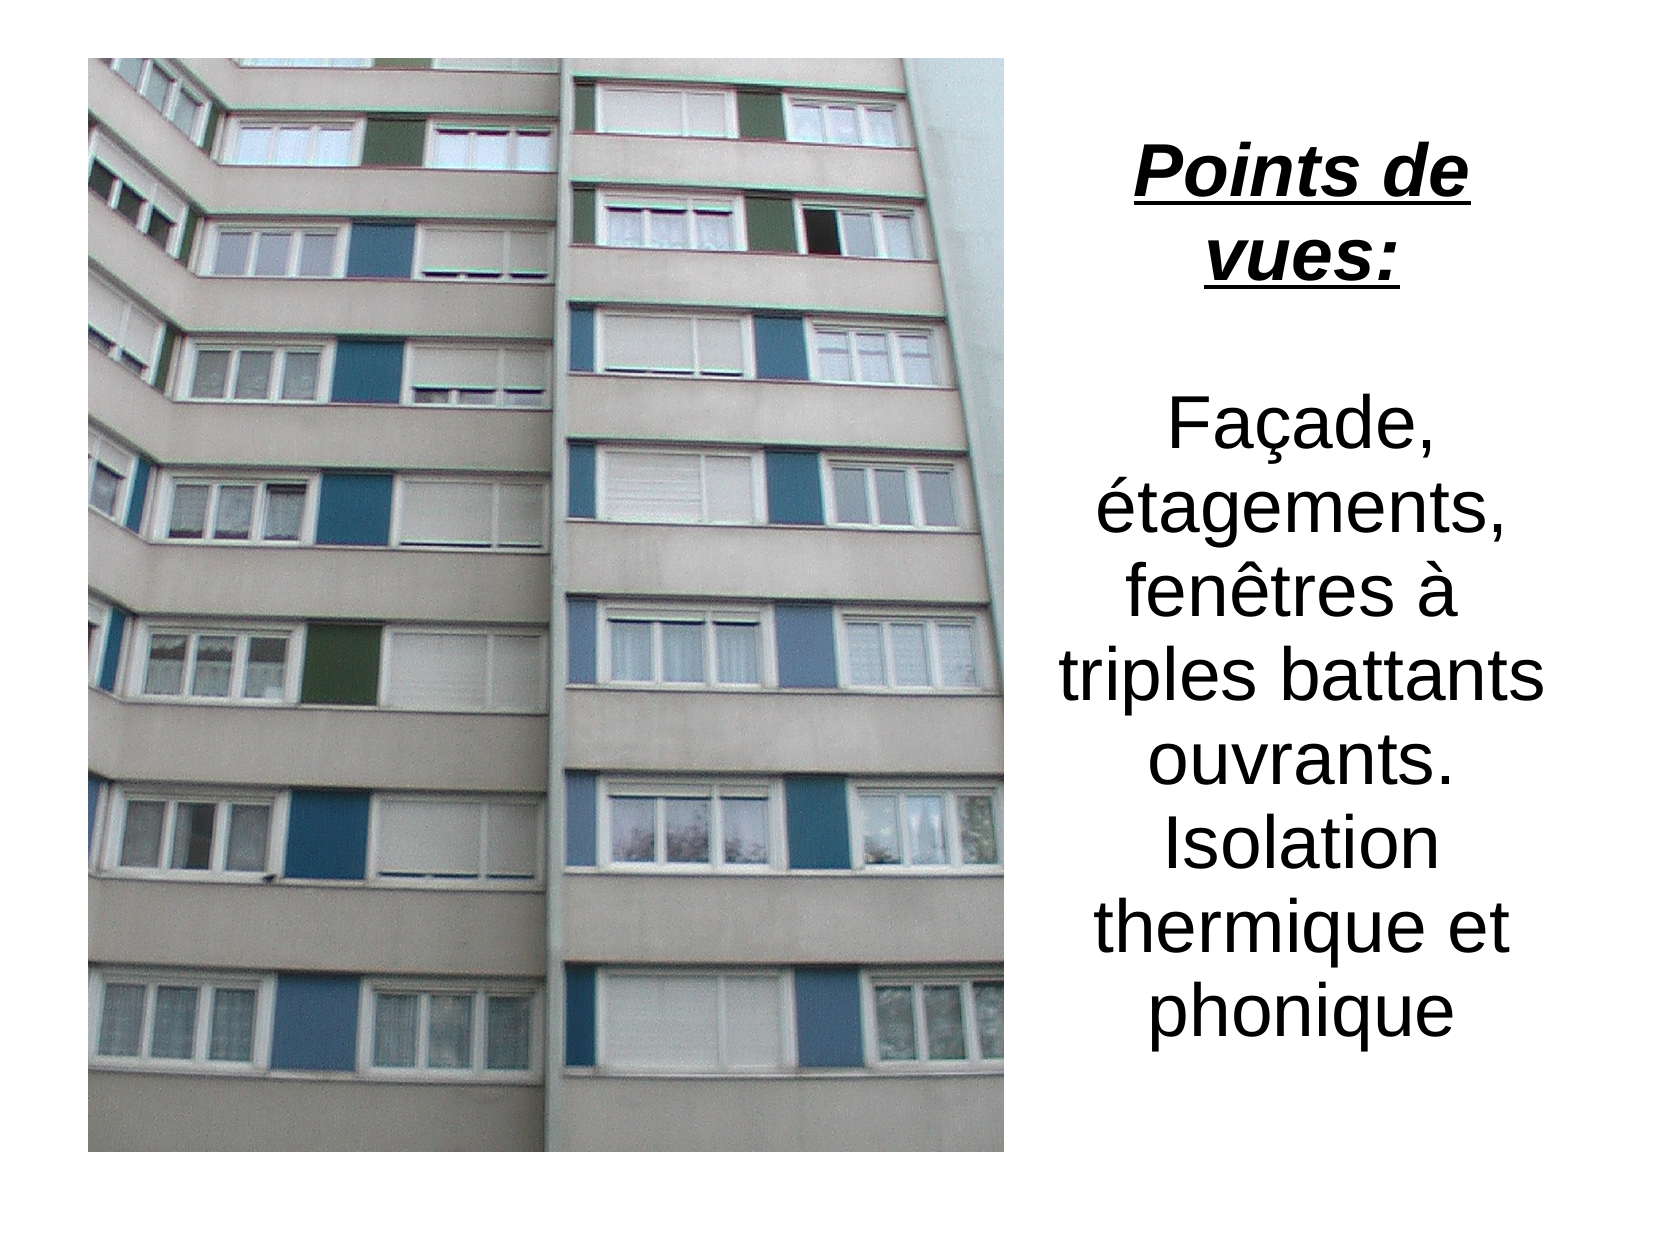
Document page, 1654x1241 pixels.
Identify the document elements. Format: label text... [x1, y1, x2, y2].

title Points de vues: Façade, étagements, fenêtres à triples battants ouvrants. Isolation thermique et phonique [1033, 29, 1571, 1152]
picture [88, 58, 1004, 1152]
